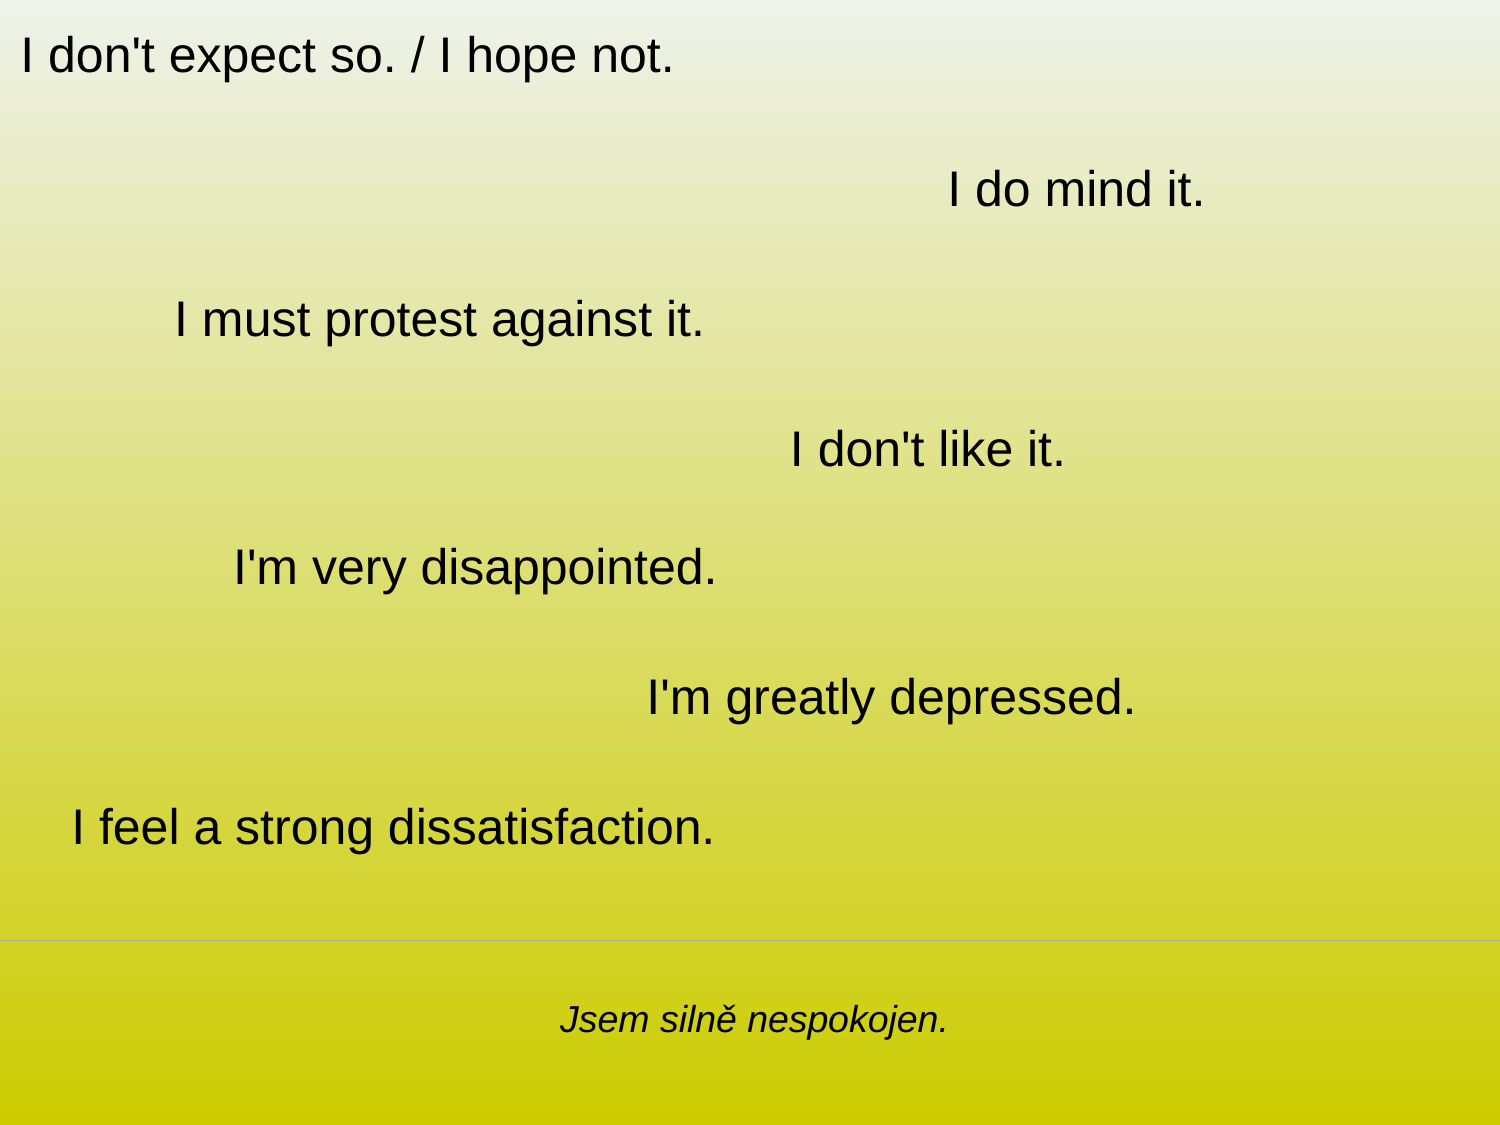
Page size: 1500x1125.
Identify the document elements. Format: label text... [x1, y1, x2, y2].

text_box I don't expect so. / I hope not. [5, 14, 703, 90]
text_box I don't like it. [775, 408, 1082, 485]
text_box I do mind it. [932, 148, 1222, 225]
text_box I must protest against it. [159, 278, 739, 355]
text_box Jsem silně nespokojen. [545, 987, 964, 1049]
text_box I'm greatly depressed. [631, 656, 1176, 733]
text_box I'm very disappointed. [218, 527, 810, 603]
text_box I feel a strong dissatisfaction. [56, 786, 732, 863]
